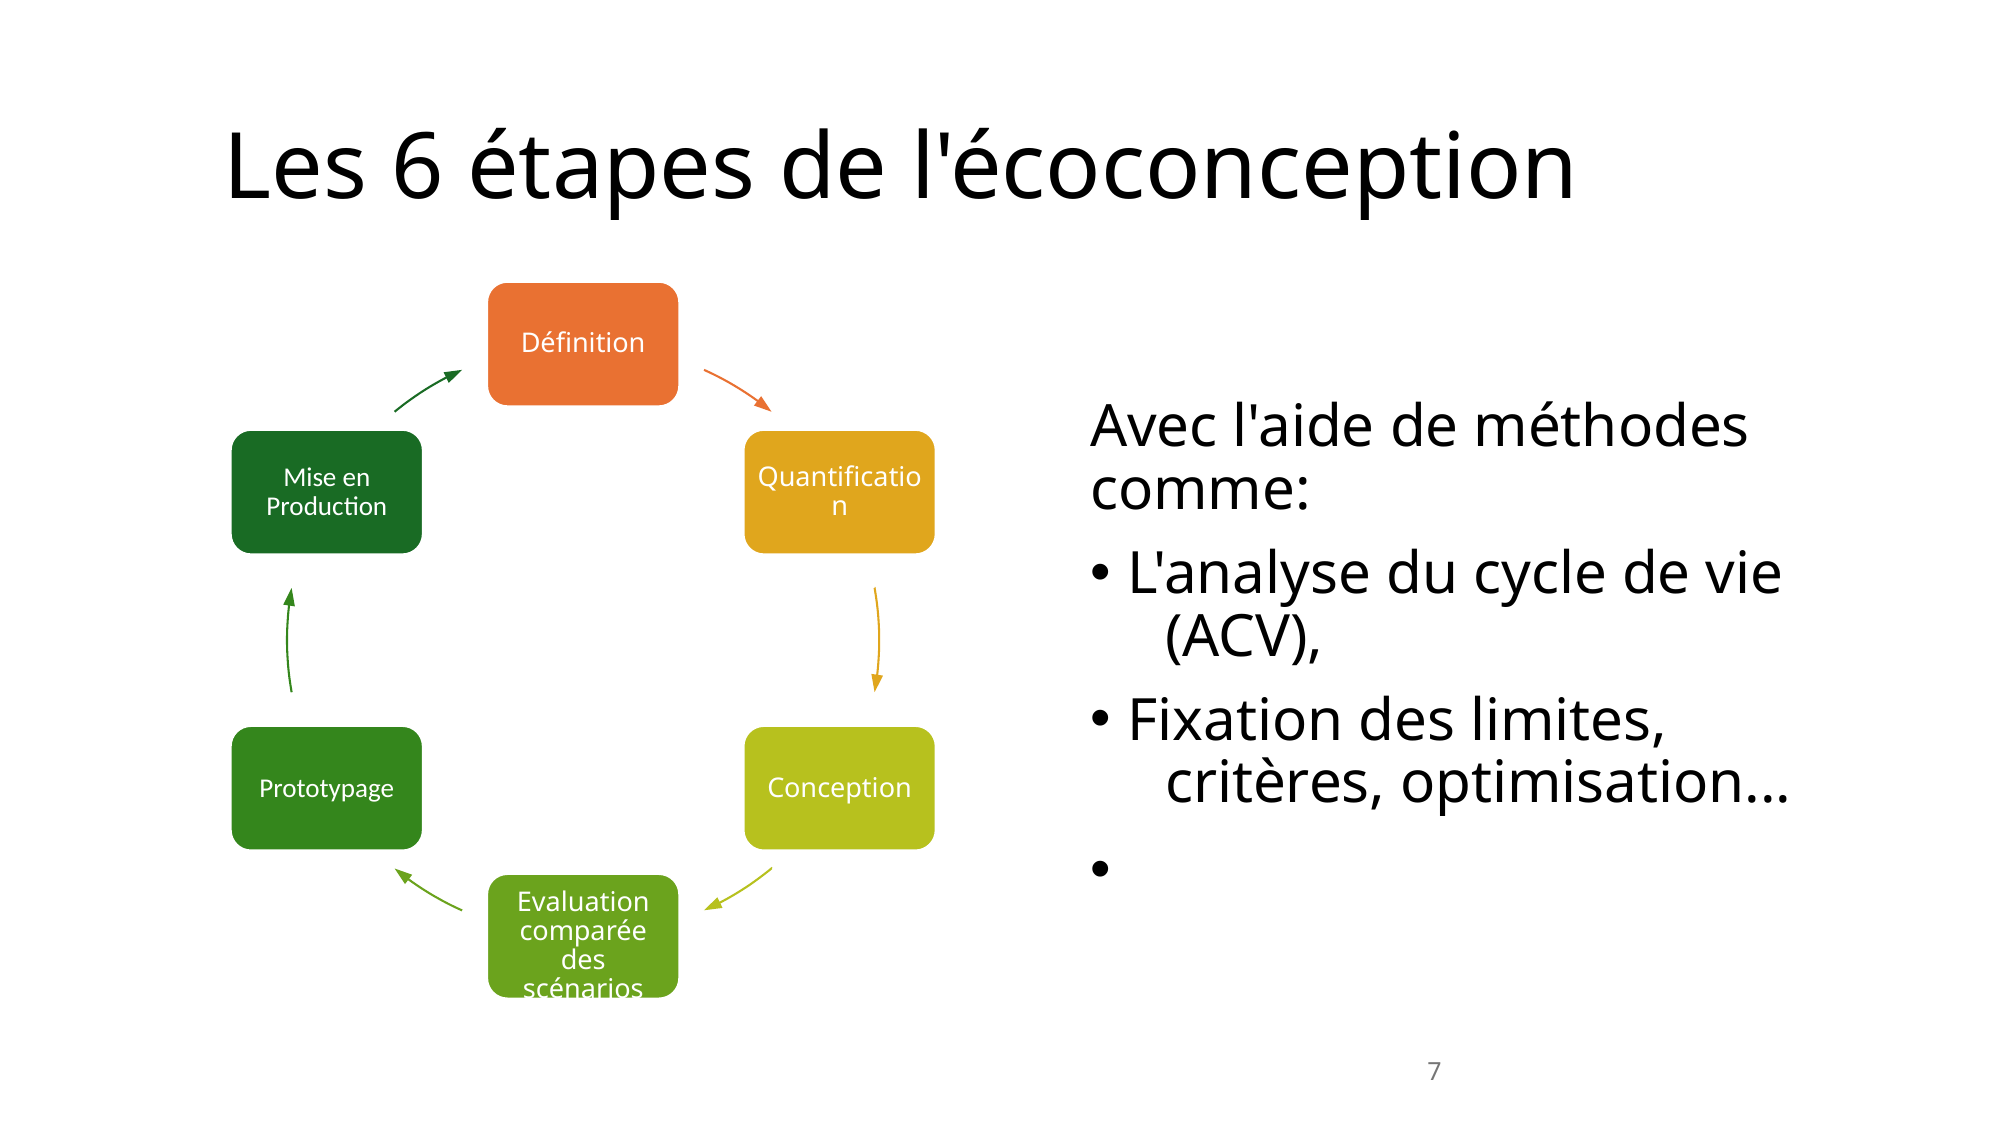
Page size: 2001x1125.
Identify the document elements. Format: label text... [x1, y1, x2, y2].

title Les 6 étapes de l'écoconception [137, 59, 1863, 278]
text_box Définition [486, 281, 680, 407]
text_box Quantification [742, 429, 937, 555]
list Avec l'aide de méthodes comme: L'analyse du cycle de vie (ACV), Fixation des limites, critères, optimisation... [1075, 389, 1905, 1103]
text_box Mise en Production [230, 429, 424, 555]
text_box Evaluation comparée des scénarios [486, 873, 680, 1000]
slide_number 7 [1412, 1042, 1863, 1103]
text_box Prototypage [230, 725, 424, 852]
text_box Conception [742, 725, 937, 852]
